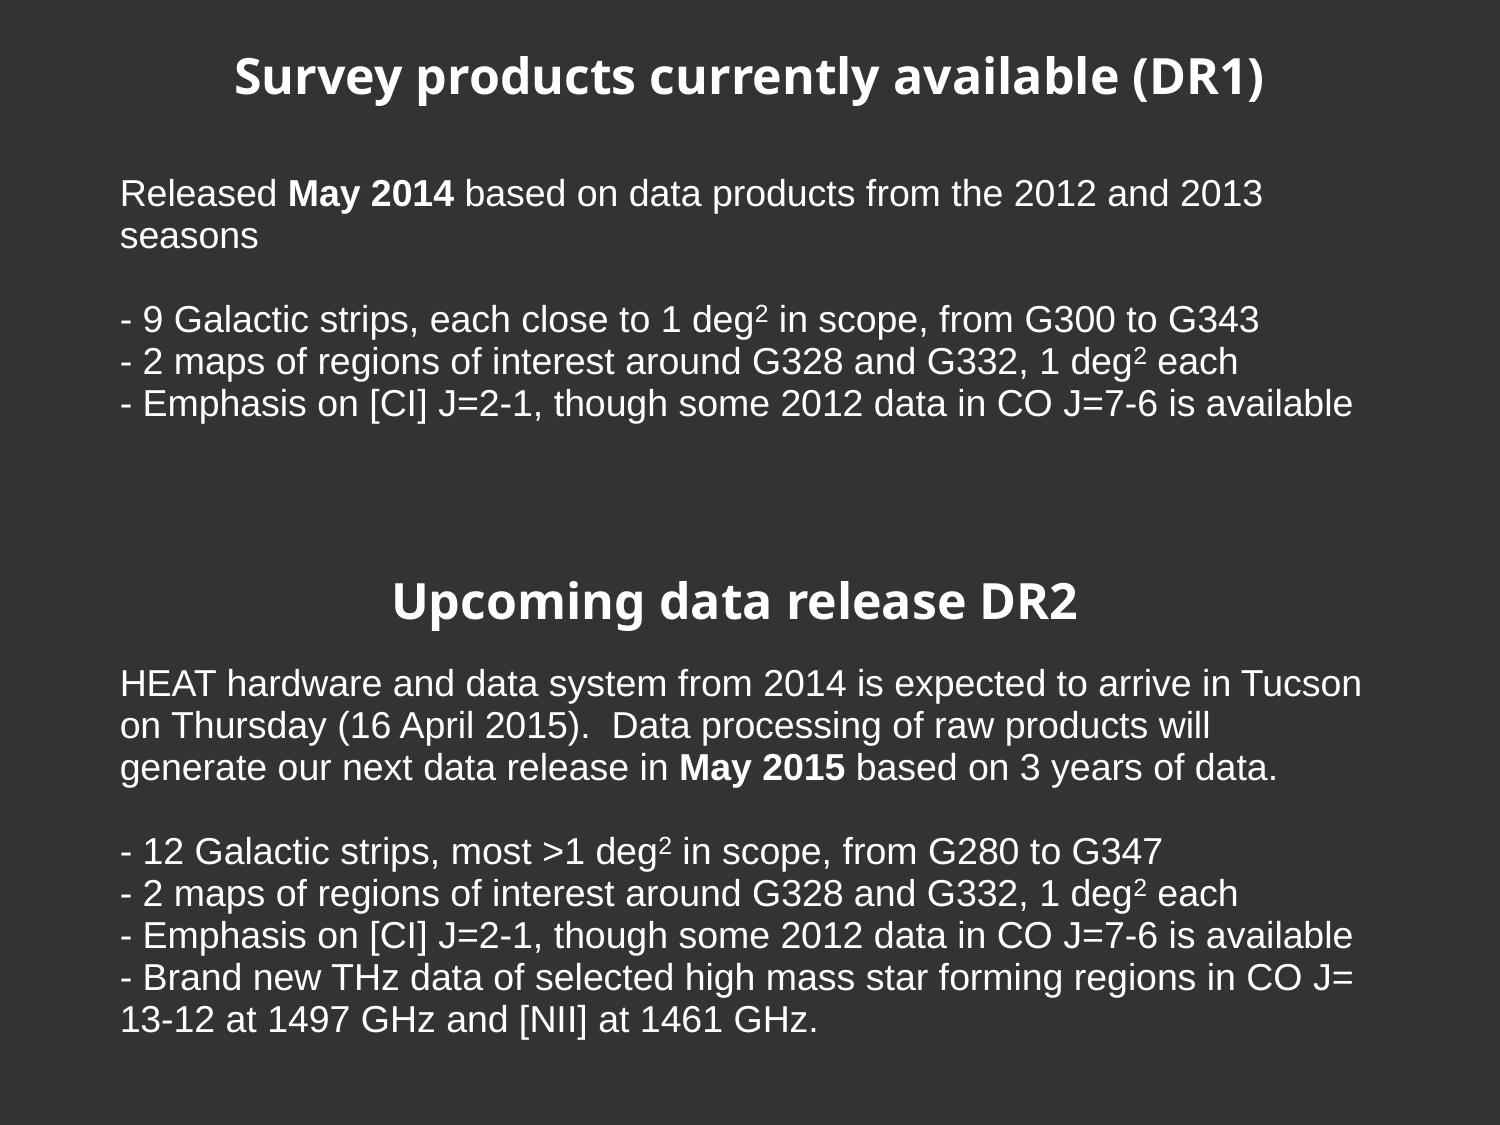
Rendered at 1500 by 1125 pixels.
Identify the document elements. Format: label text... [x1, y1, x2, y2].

title Upcoming data release DR2 [60, 570, 1410, 631]
title Survey products currently available (DR1) [75, 45, 1425, 105]
text_box Released May 2014 based on data products from the 2012 and 2013 seasons - 9 Galactic strips, each close to 1 deg2 in scope, from G300 to G343 - 2 maps of regions of interest around G328 and G332, 1 deg2 each - Emphasis on [CI] J=2-1, though some 2012 data in CO J=7-6 is available [105, 164, 1381, 476]
text_box HEAT hardware and data system from 2014 is expected to arrive in Tucson on Thursday (16 April 2015). Data processing of raw products will generate our next data release in May 2015 based on 3 years of data. - 12 Galactic strips, most >1 deg2 in scope, from G280 to G347 - 2 maps of regions of interest around G328 and G332, 1 deg2 each - Emphasis on [CI] J=2-1, though some 2012 data in CO J=7-6 is available - Brand new THz data of selected high mass star forming regions in CO J= 13-12 at 1497 GHz and [NII] at 1461 GHz. [105, 655, 1381, 1051]
